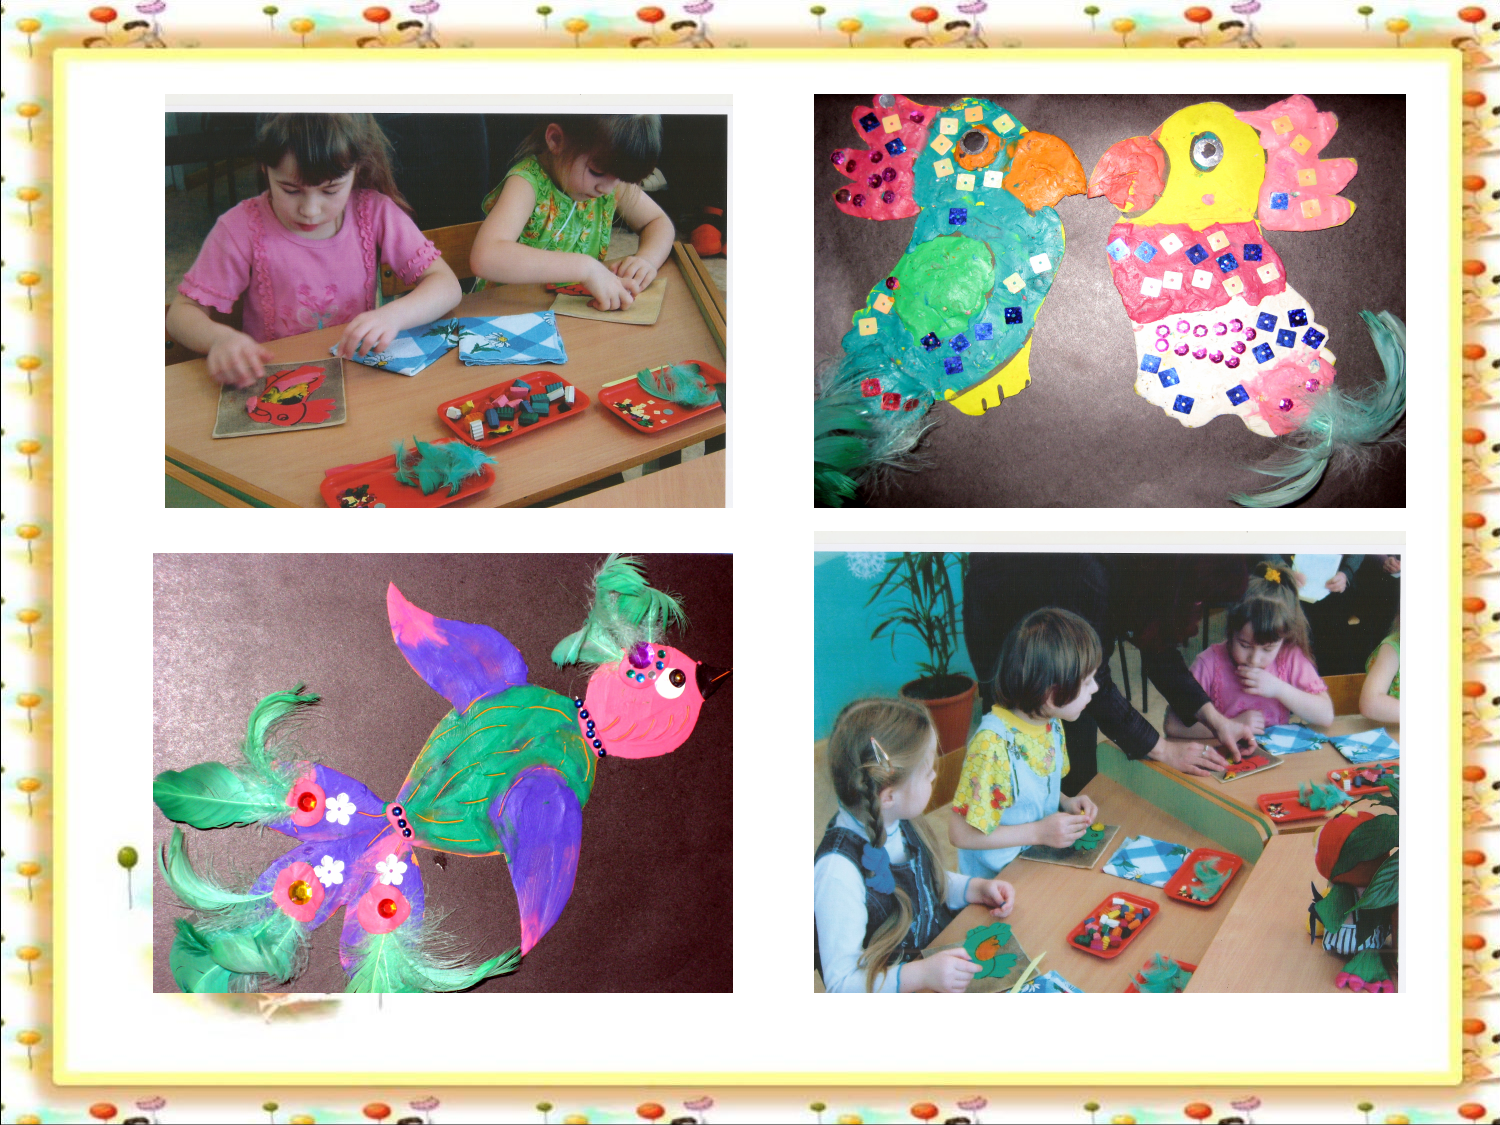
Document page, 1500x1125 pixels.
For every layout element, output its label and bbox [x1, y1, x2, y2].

picture [814, 531, 1406, 993]
picture [153, 553, 733, 993]
picture [0, 0, 1500, 1125]
text_box [59, 94, 1441, 1125]
